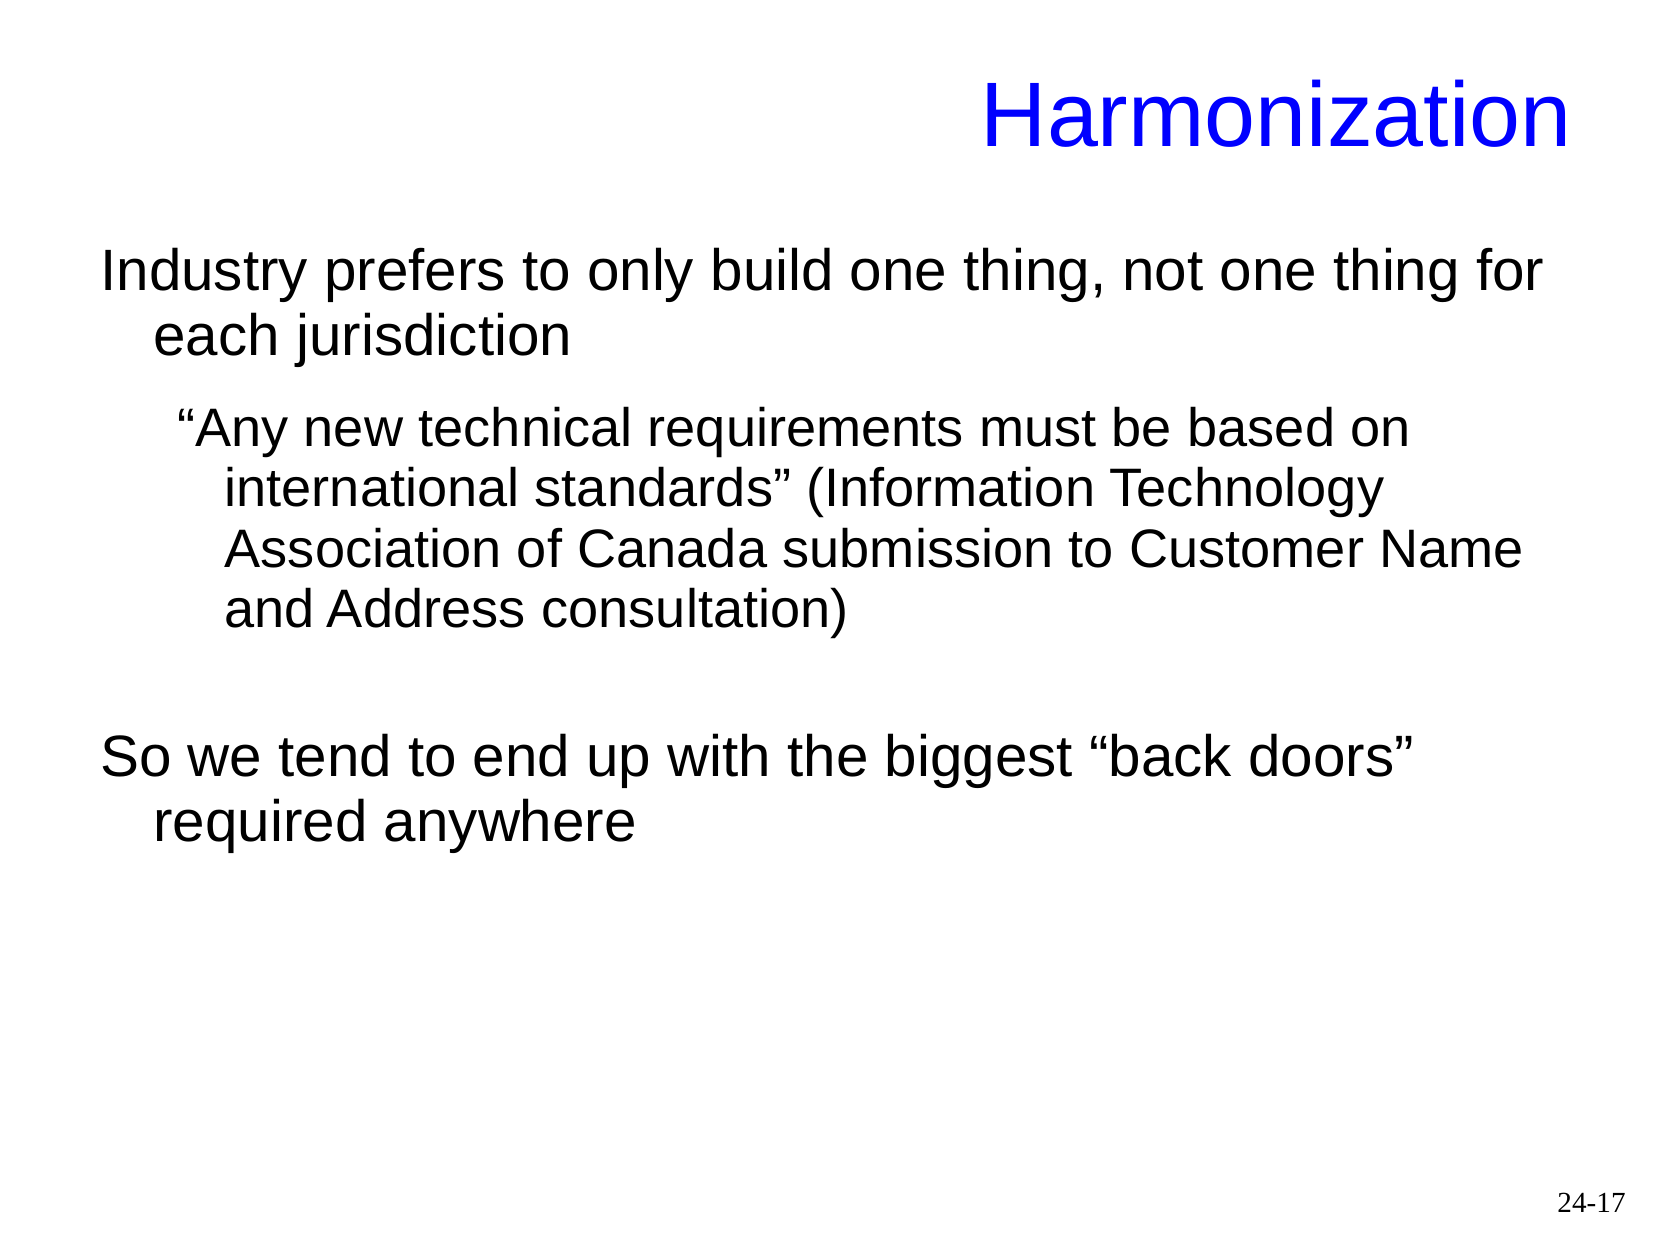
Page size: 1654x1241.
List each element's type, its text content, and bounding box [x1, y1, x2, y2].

list Industry prefers to only build one thing, not one thing for each jurisdiction “Any new technical requirements must be based on international standards” (Information Technology Association of Canada submission to Customer Name and Address consultation) So we tend to end up with the biggest “back doors” required anywhere [82, 237, 1571, 1171]
title Harmonization [84, 11, 1573, 219]
